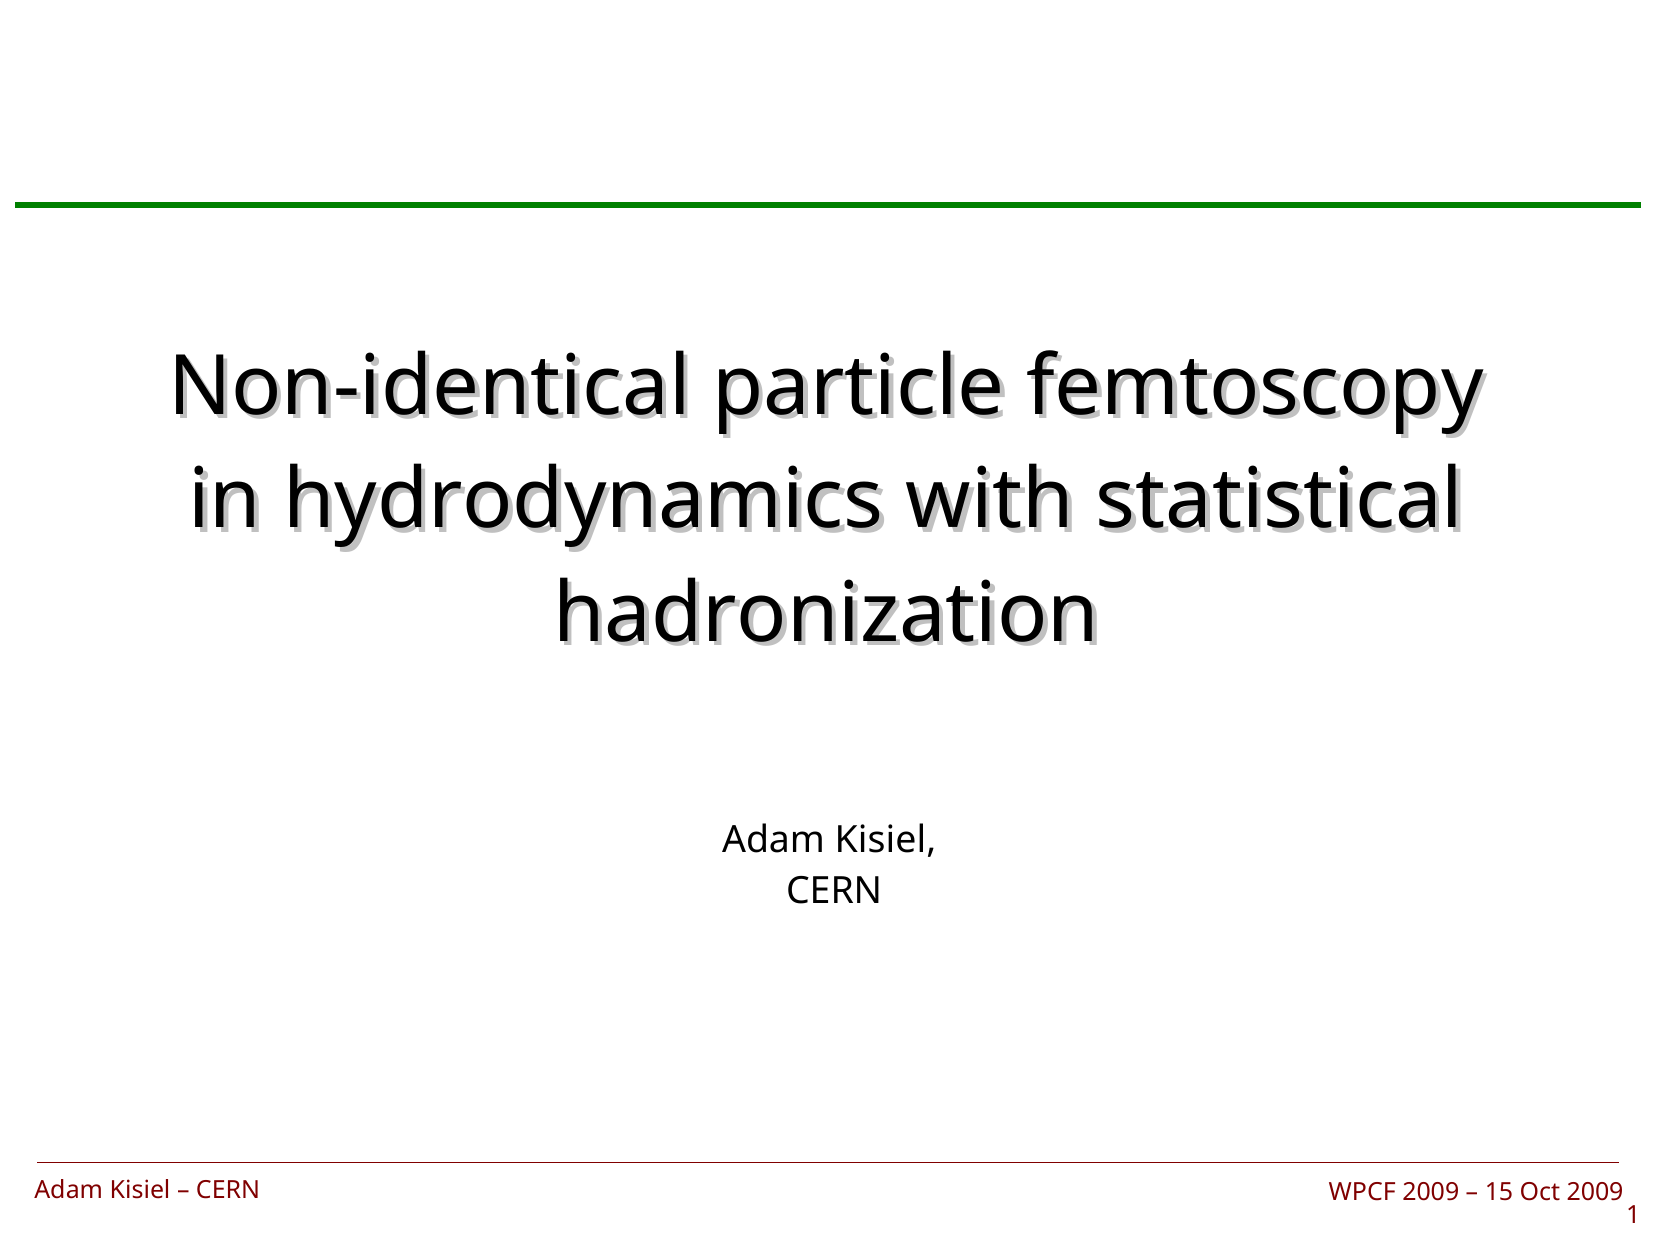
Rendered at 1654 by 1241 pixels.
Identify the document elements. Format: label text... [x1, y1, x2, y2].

title Non-identical particle femtoscopy in hydrodynamics with statistical hadronization [145, 329, 1508, 662]
text_box Adam Kisiel, CERN [722, 812, 1029, 1141]
